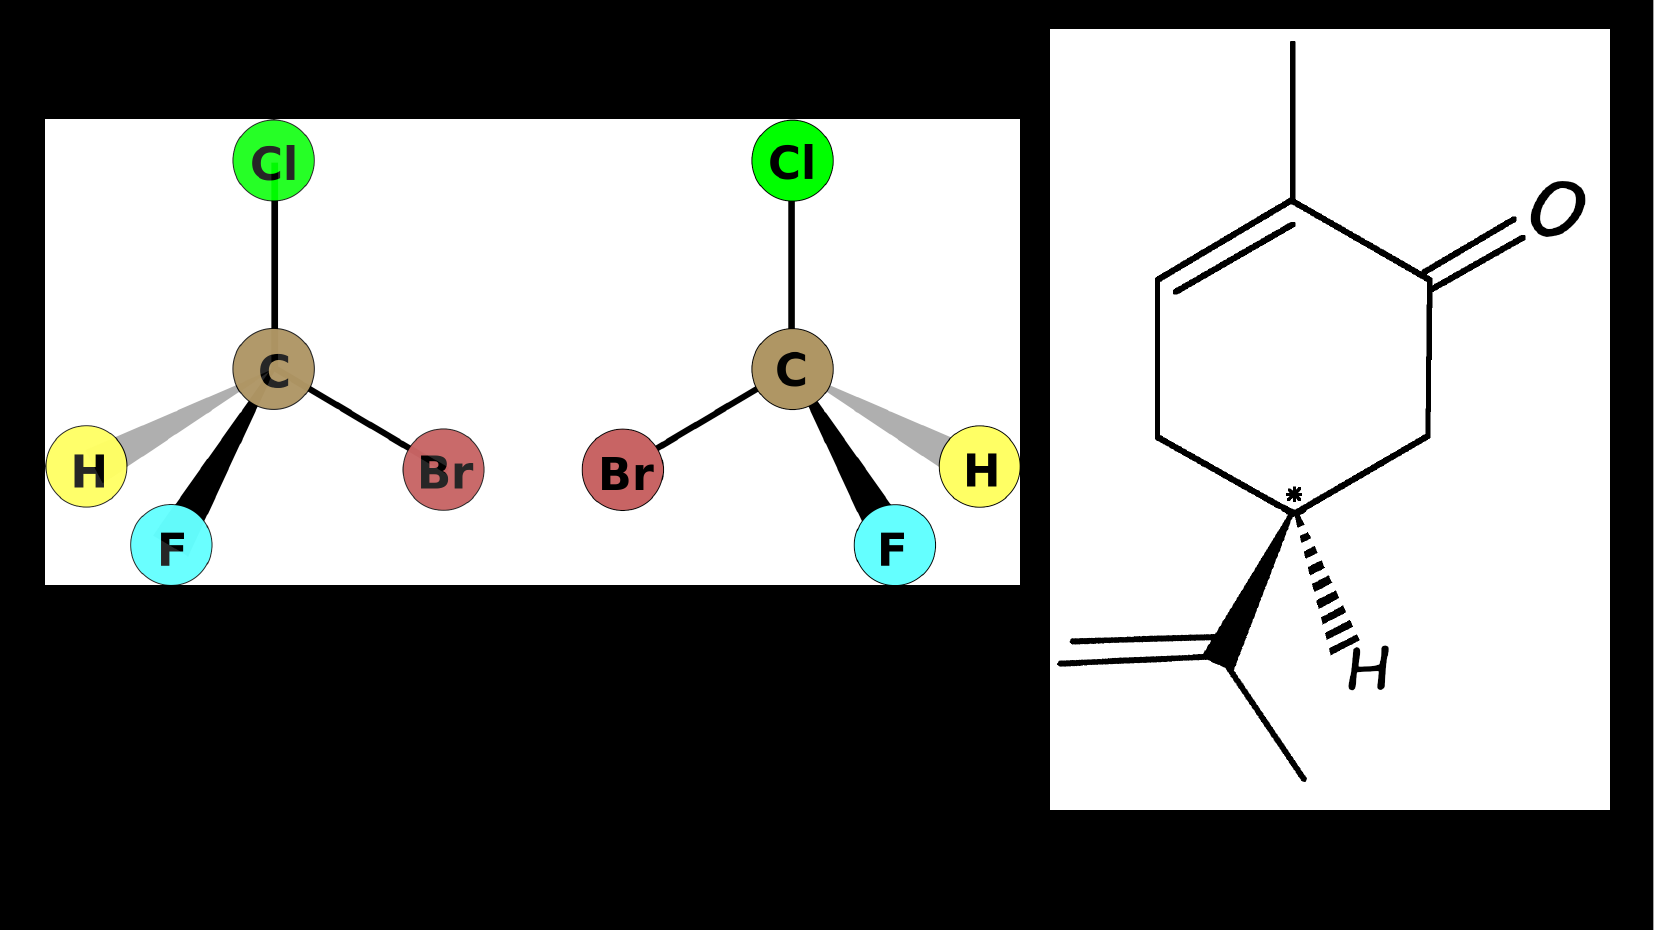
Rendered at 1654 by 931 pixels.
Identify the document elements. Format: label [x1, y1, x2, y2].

picture [45, 119, 1020, 586]
picture [1050, 29, 1610, 810]
